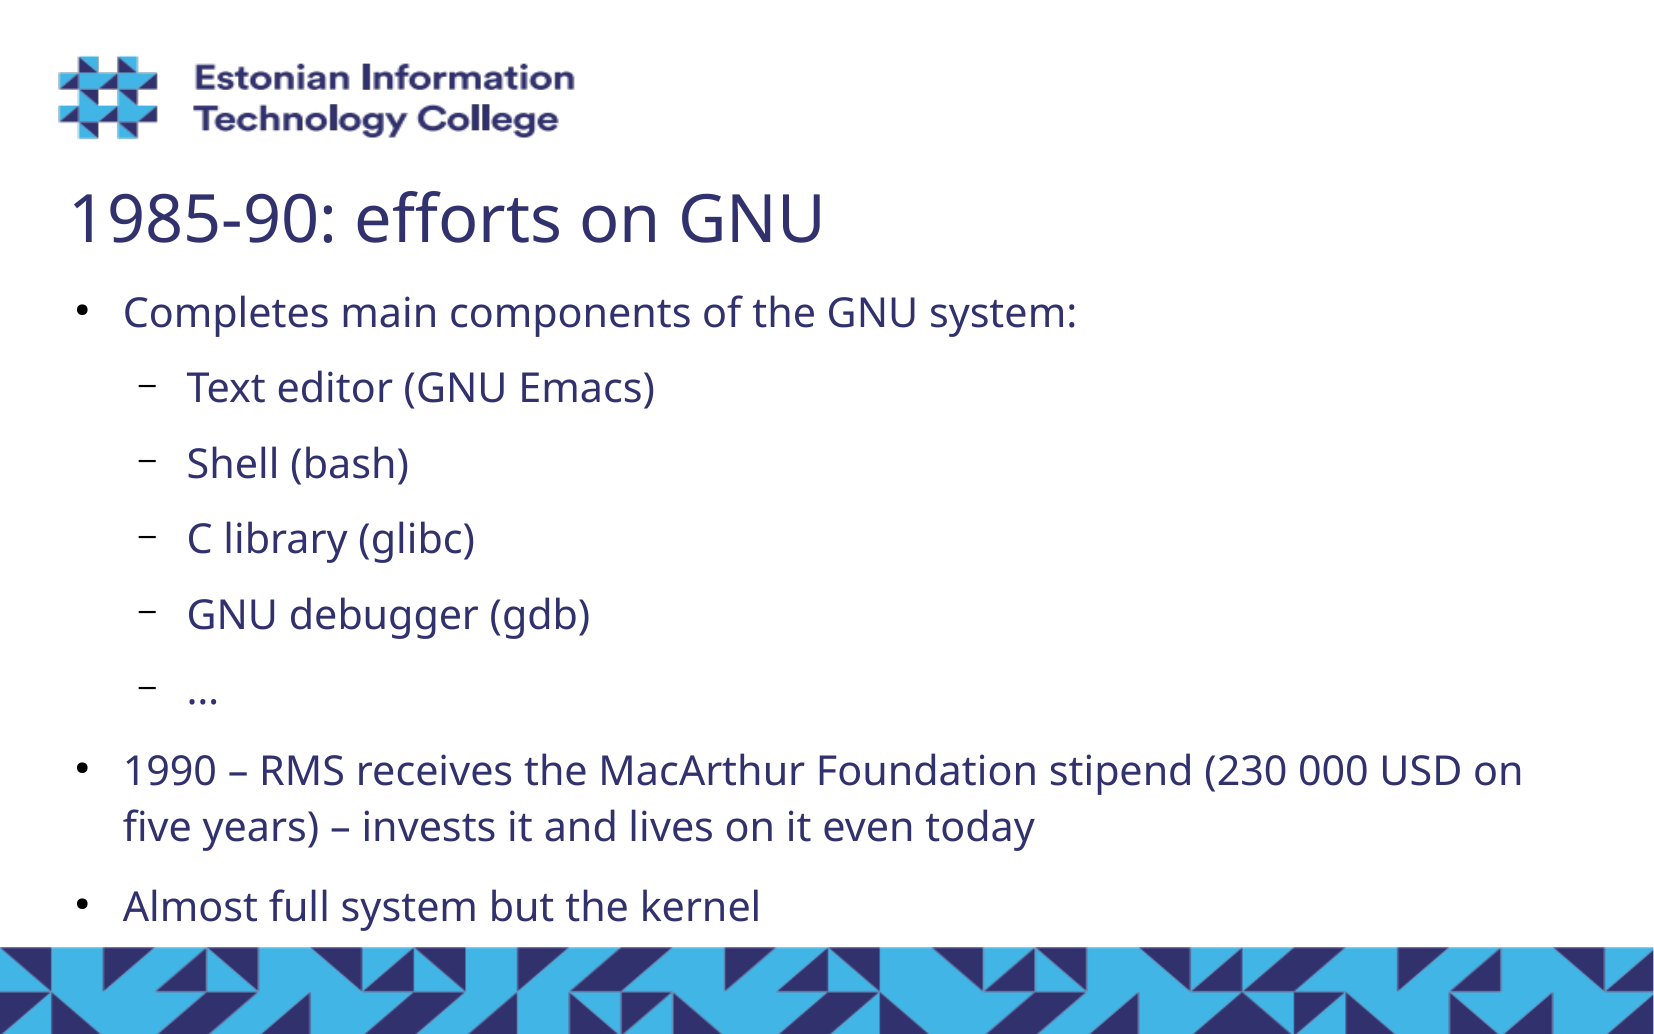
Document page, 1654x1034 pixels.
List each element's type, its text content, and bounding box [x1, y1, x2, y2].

title 1985-90: efforts on GNU [68, 147, 1536, 283]
list Completes main components of the GNU system: Text editor (GNU Emacs) Shell (bash) C library (glibc) GNU debugger (gdb) … 1990 – RMS receives the MacArthur Foundation stipend (230 000 USD on five years) – invests it and lives on it even today Almost full system but the kernel [59, 283, 1595, 936]
